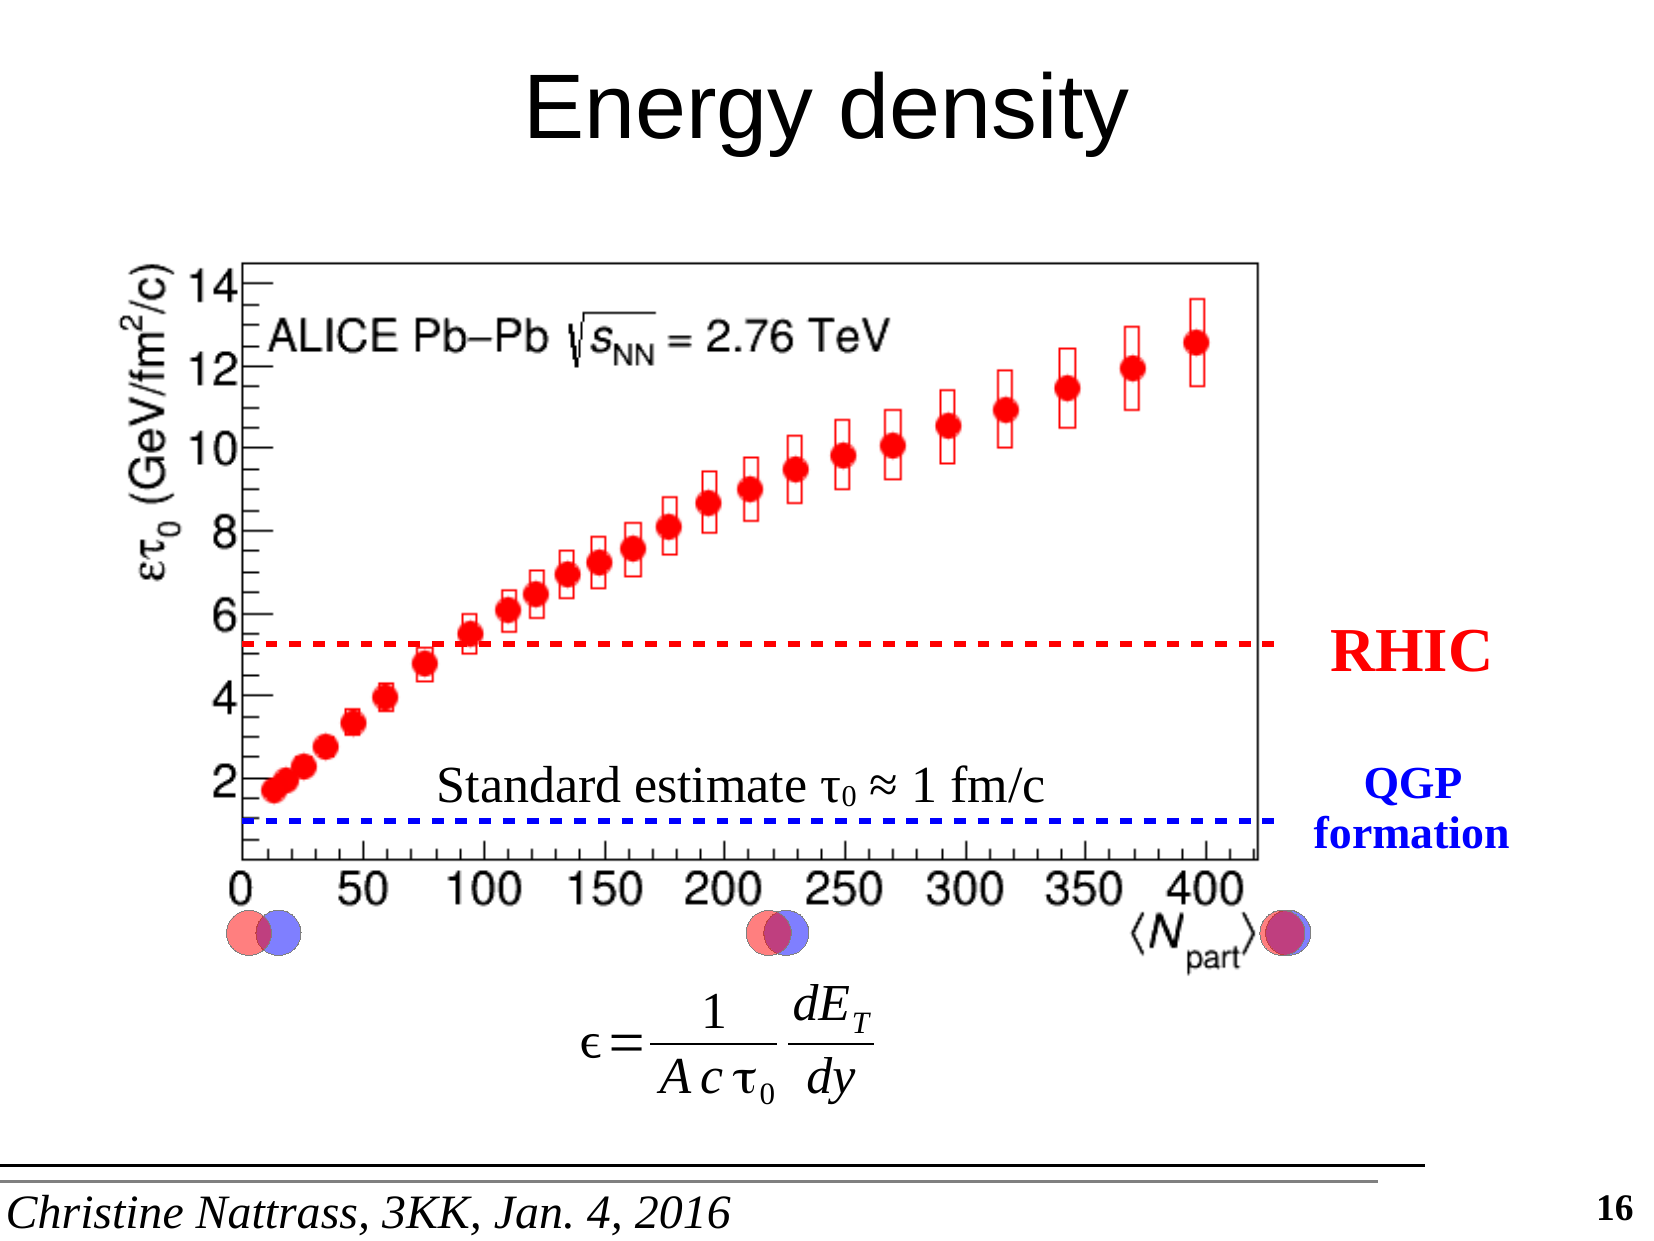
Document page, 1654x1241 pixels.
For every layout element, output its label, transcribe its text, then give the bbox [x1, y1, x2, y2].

picture [111, 249, 1293, 987]
text_box Standard estimate τ0 ≈ 1 fm/c [421, 749, 1289, 839]
text_box [1259, 910, 1311, 956]
text_box QGP formation [1288, 750, 1536, 918]
title Energy density [82, 2, 1571, 211]
text_box [746, 910, 809, 956]
text_box RHIC [1288, 608, 1536, 693]
chart [573, 973, 884, 1113]
text_box [226, 910, 302, 956]
